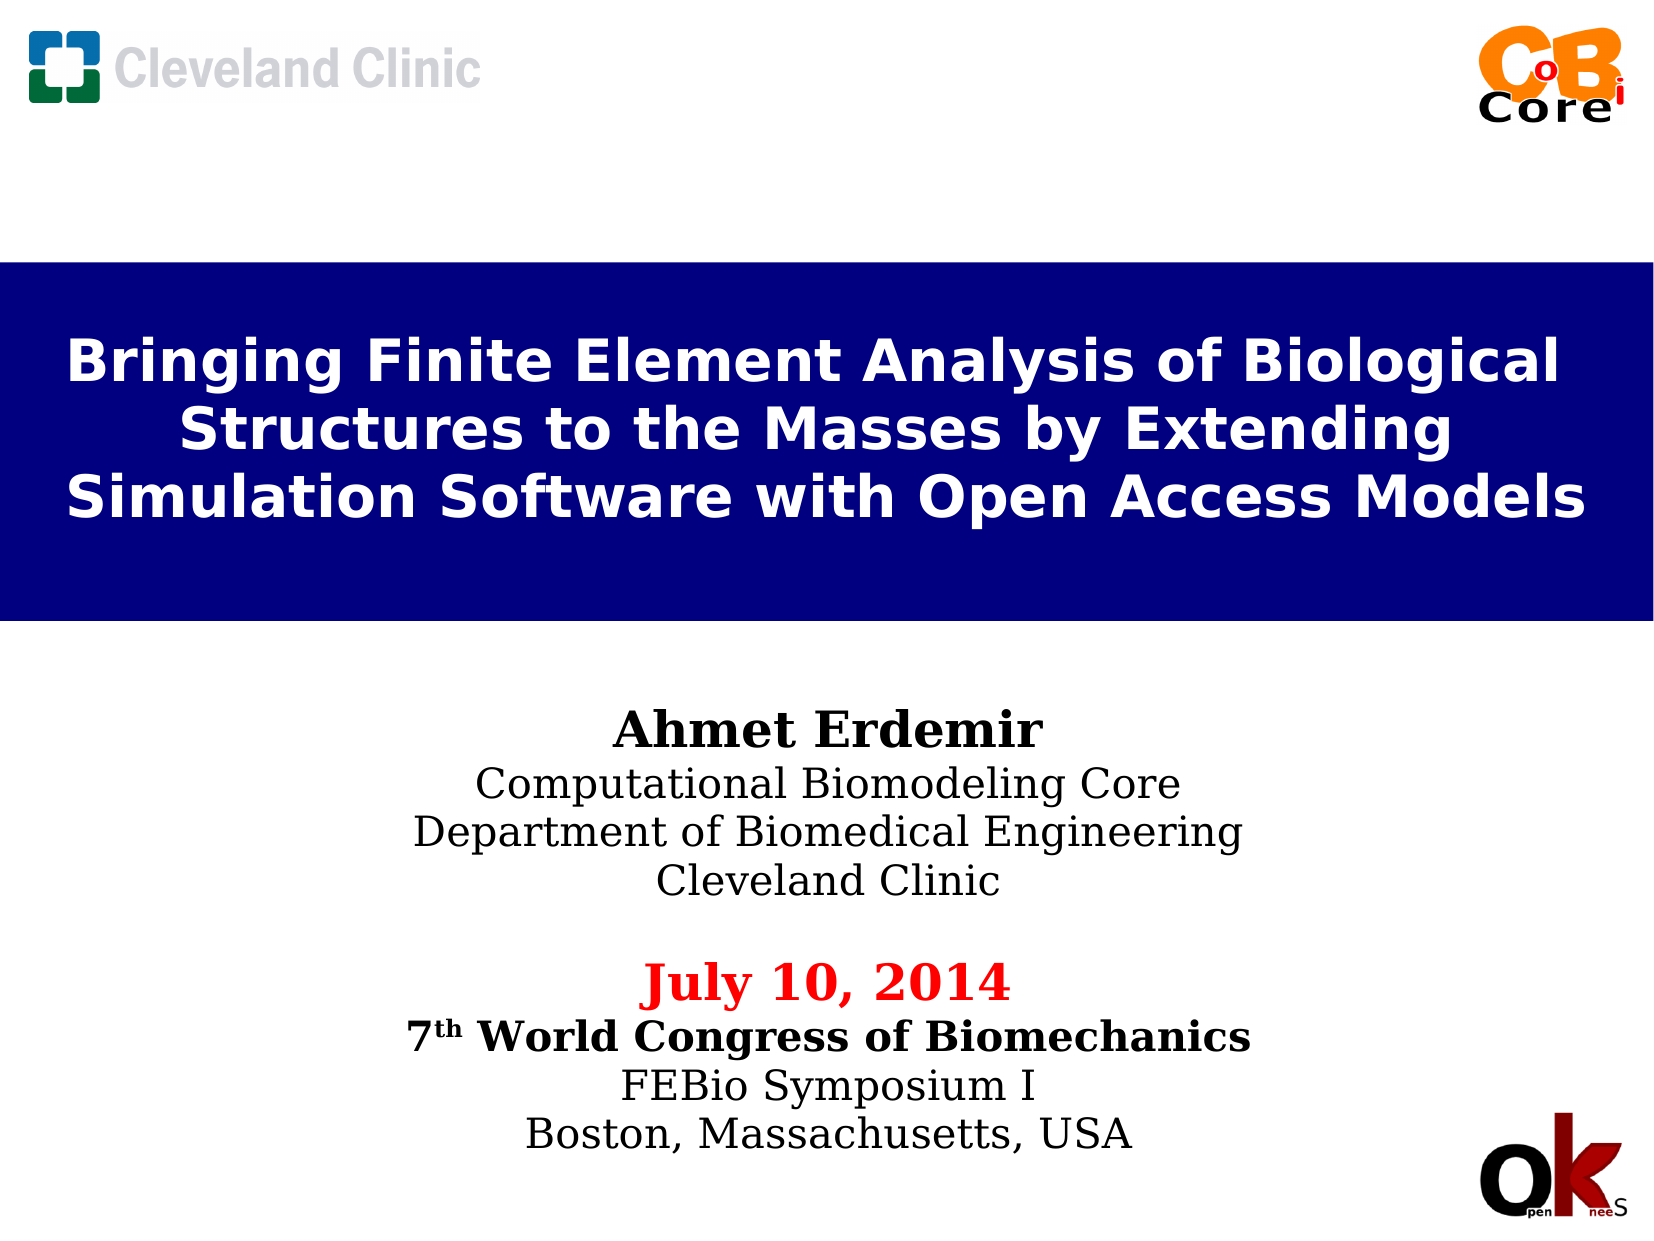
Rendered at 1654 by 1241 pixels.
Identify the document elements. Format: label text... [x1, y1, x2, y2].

picture [1476, 24, 1627, 125]
text_box [0, 262, 1654, 621]
picture [1476, 1107, 1633, 1223]
picture [29, 31, 480, 103]
text_box Ahmet Erdemir Computational Biomodeling Core Department of Biomedical Engineering Cleveland Clinic July 10, 2014 7th World Congress of Biomechanics FEBio Symposium I Boston, Massachusetts, USA [405, 700, 1249, 1164]
text_box Bringing Finite Element Analysis of Biological Structures to the Masses by Extending Simulation Software with Open Access Models [65, 327, 1589, 532]
